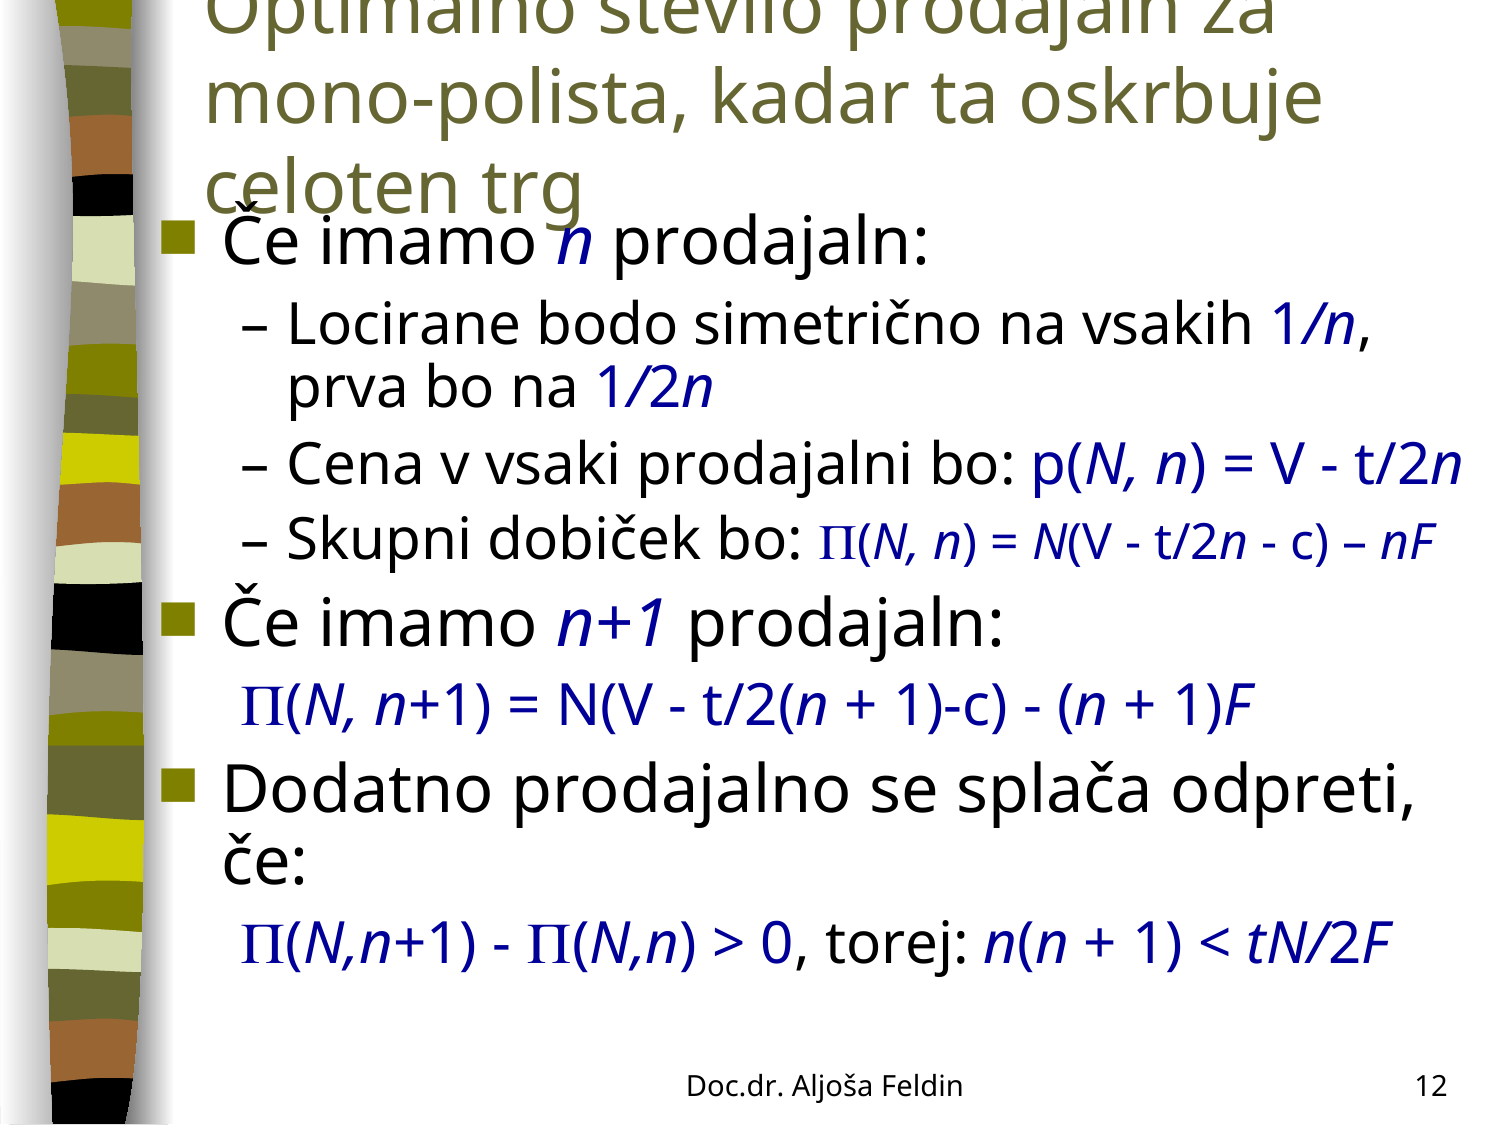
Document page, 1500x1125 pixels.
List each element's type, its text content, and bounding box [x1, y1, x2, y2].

list Če imamo n prodajaln: Locirane bodo simetrično na vsakih 1/n, prva bo na 1/2n Cena v vsaki prodajalni bo: p(N, n) = V - t/2n Skupni dobiček bo: (N, n) = N(V - t/2n - c) – nF Če imamo n+1 prodajaln: (N, n+1) = N(V - t/2(n + 1)-c) - (n + 1)F Dodatno prodajalno se splača odpreti, če: (N,n+1) - (N,n) > 0, torej: n(n + 1) < tN/2F [150, 199, 1500, 1028]
text_box <number> [1149, 1059, 1463, 1125]
text_box Doc.dr. Aljoša Feldin [587, 1059, 1063, 1125]
title Optimalno število prodajaln za mono-polista, kadar ta oskrbuje celoten trg [188, 0, 1500, 192]
